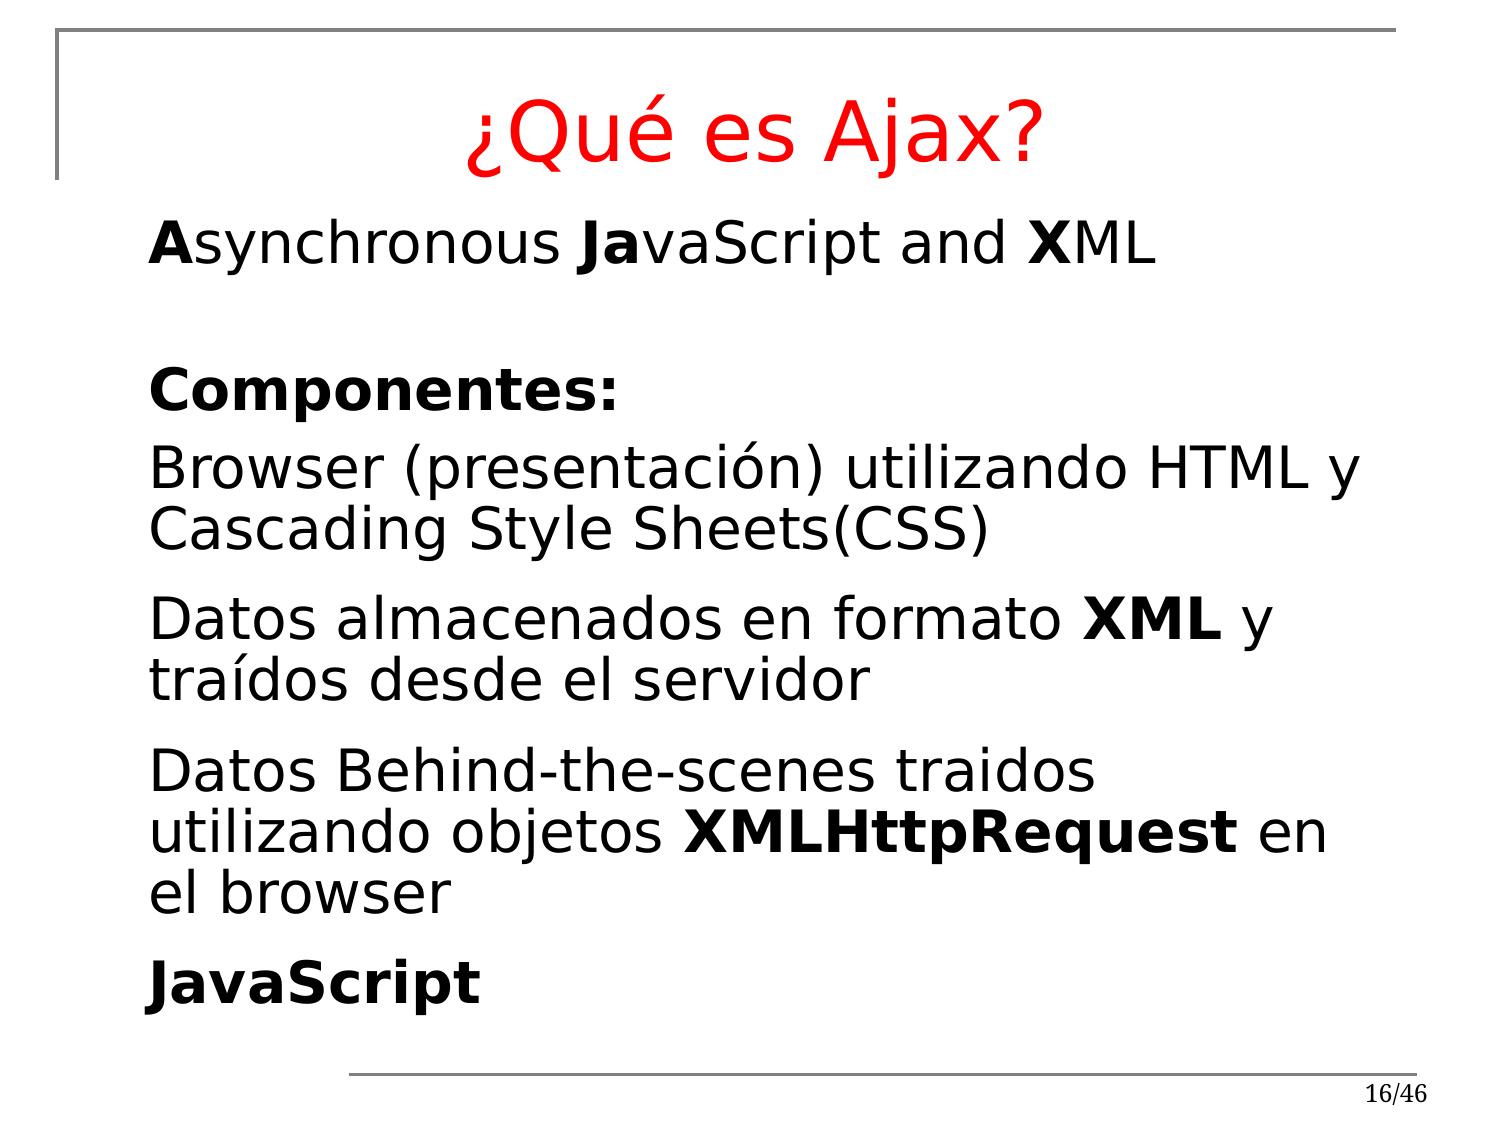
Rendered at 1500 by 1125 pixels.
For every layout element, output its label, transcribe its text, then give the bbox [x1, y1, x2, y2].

list Asynchronous JavaScript and XML Componentes: Browser (presentación) utilizando HTML y Cascading Style Sheets(CSS) Datos almacenados en formato XML y traídos desde el servidor Datos Behind-the-scenes traidos utilizando objetos XMLHttpRequest en el browser JavaScript [133, 206, 1388, 1031]
title ¿Qué es Ajax? [118, 59, 1394, 207]
